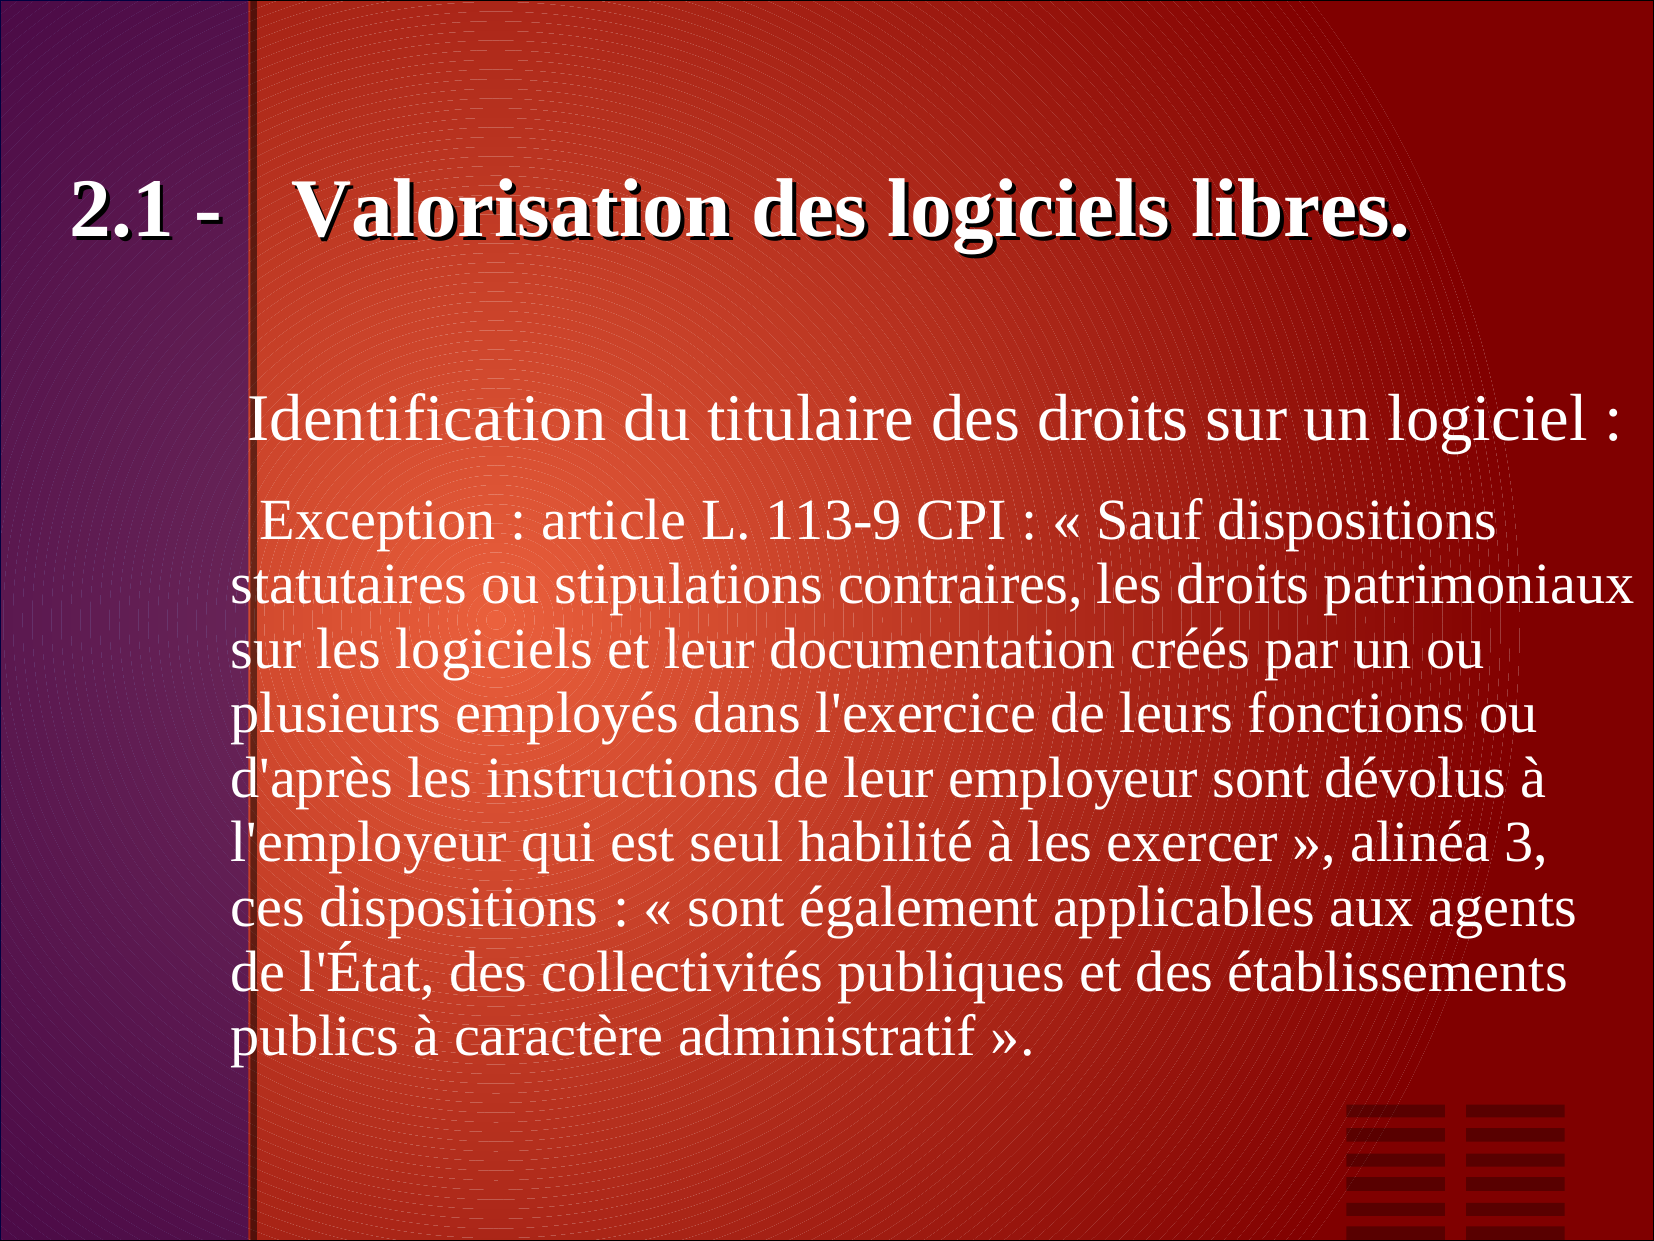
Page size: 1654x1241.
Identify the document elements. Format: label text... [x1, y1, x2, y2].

subtitle Identification du titulaire des droits sur un logiciel : Exception : article L. 113-9 CPI : « Sauf dispositions statutaires ou stipulations contraires, les droits patrimoniaux sur les logiciels et leur documentation créés par un ou plusieurs employés dans l'exercice de leurs fonctions ou d'après les instructions de leur employeur sont dévolus à l'employeur qui est seul habilité à les exercer », alinéa 3, ces dispositions : « sont également applicables aux agents de l'État, des collectivités publiques et des établissements publics à caractère administratif ». [230, 266, 1638, 1241]
title 2.1 - Valorisation des logiciels libres. [69, 104, 1604, 313]
